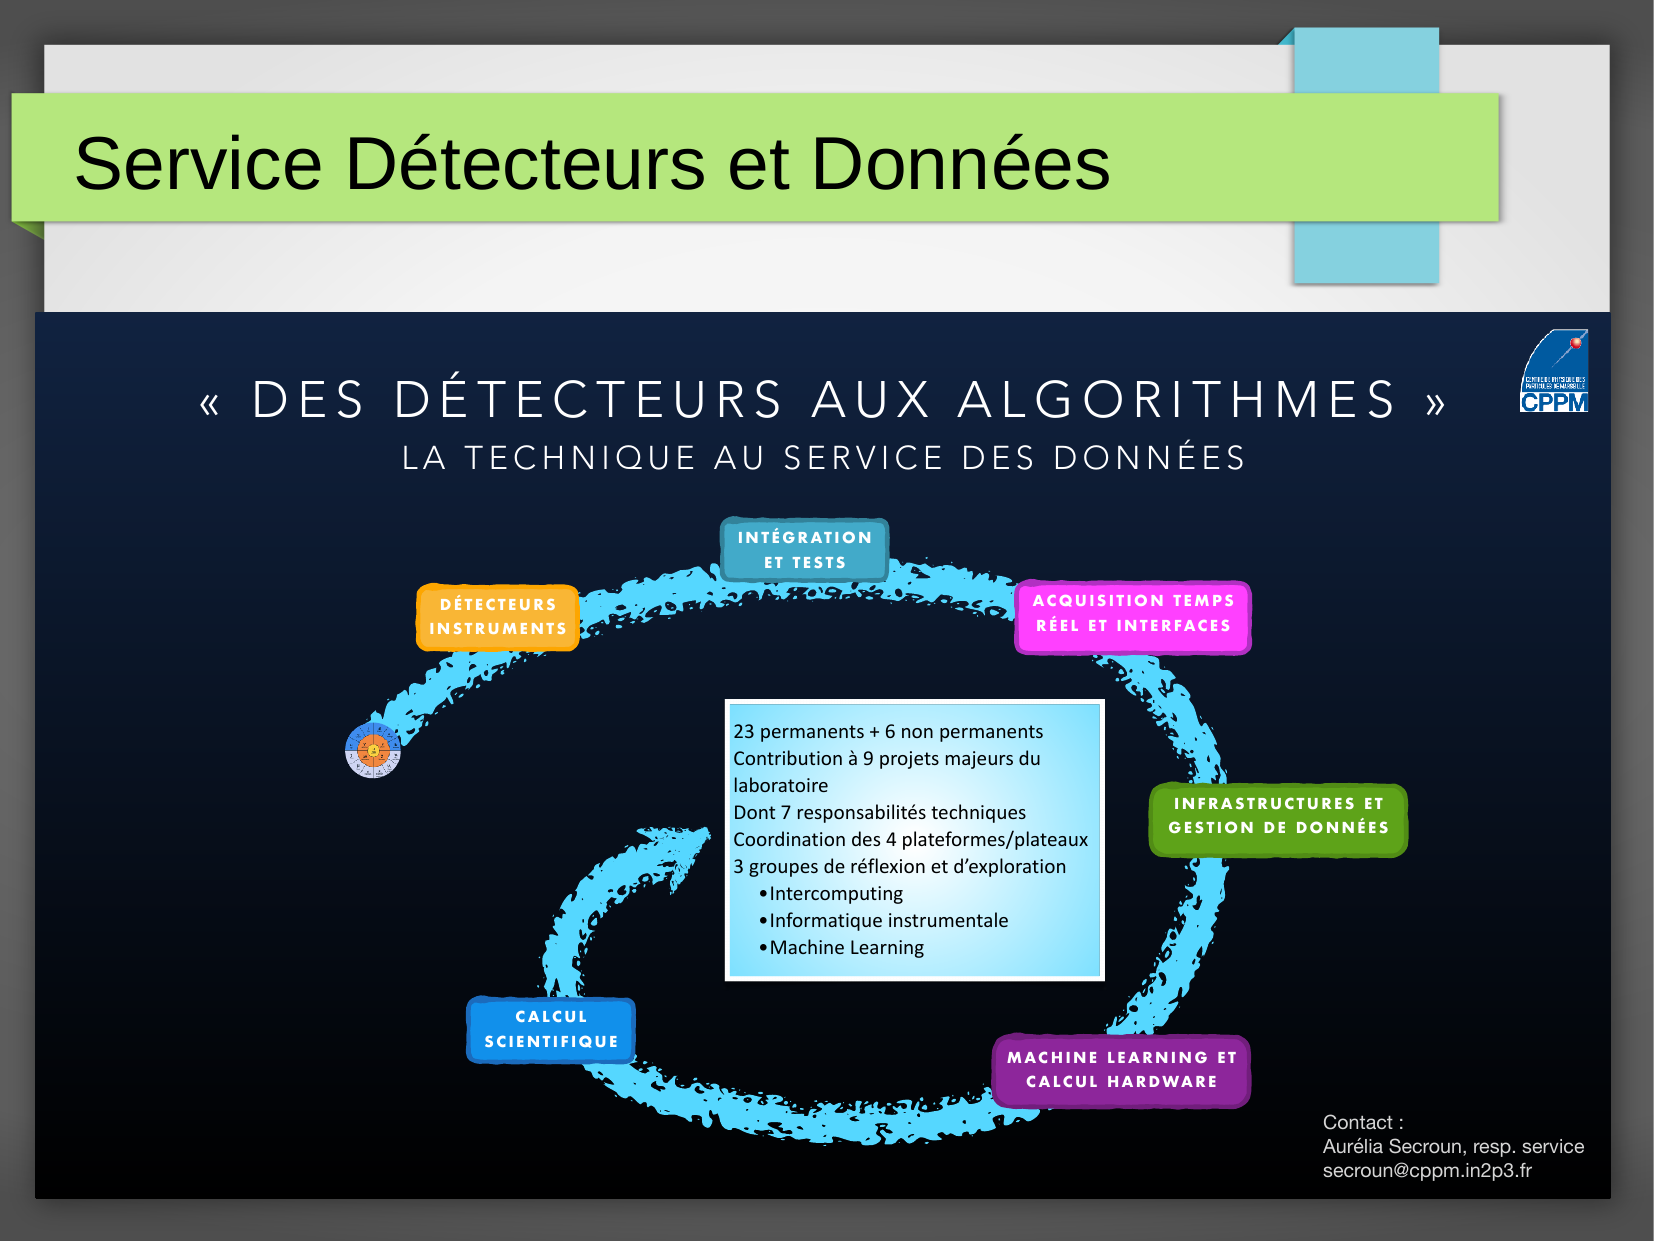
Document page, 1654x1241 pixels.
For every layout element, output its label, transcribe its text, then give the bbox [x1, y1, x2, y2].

text_box Service Détecteurs et Données [59, 113, 1217, 339]
picture [0, 0, 1654, 1241]
